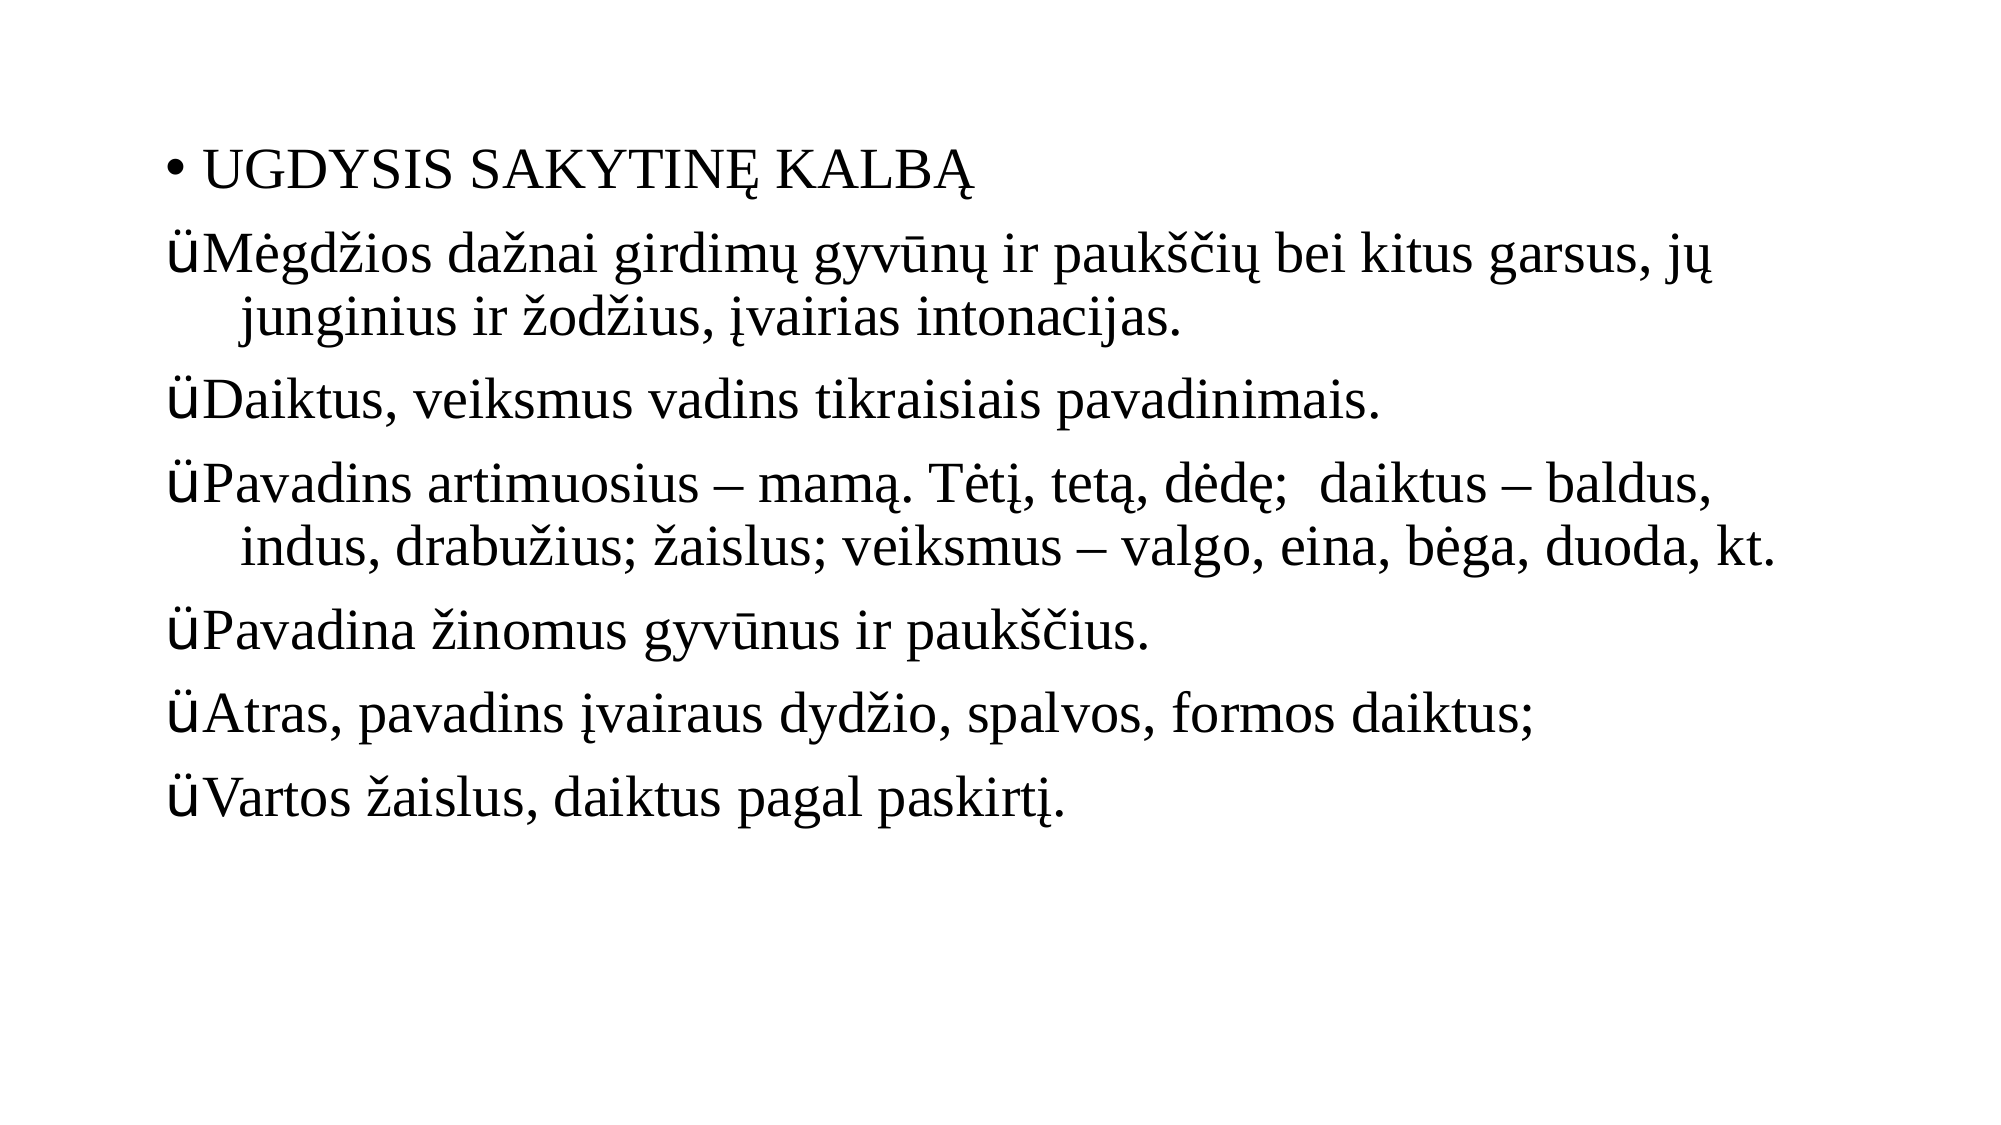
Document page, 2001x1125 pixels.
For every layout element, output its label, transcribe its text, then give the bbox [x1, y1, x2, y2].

list UGDYSIS SAKYTINĘ KALBĄ Mėgdžios dažnai girdimų gyvūnų ir paukščių bei kitus garsus, jų junginius ir žodžius, įvairias intonacijas. Daiktus, veiksmus vadins tikraisiais pavadinimais. Pavadins artimuosius – mamą. Tėtį, tetą, dėdę; daiktus – baldus, indus, drabužius; žaislus; veiksmus – valgo, eina, bėga, duoda, kt. Pavadina žinomus gyvūnus ir paukščius. Atras, pavadins įvairaus dydžio, spalvos, formos daiktus; Vartos žaislus, daiktus pagal paskirtį. [150, 130, 1876, 845]
